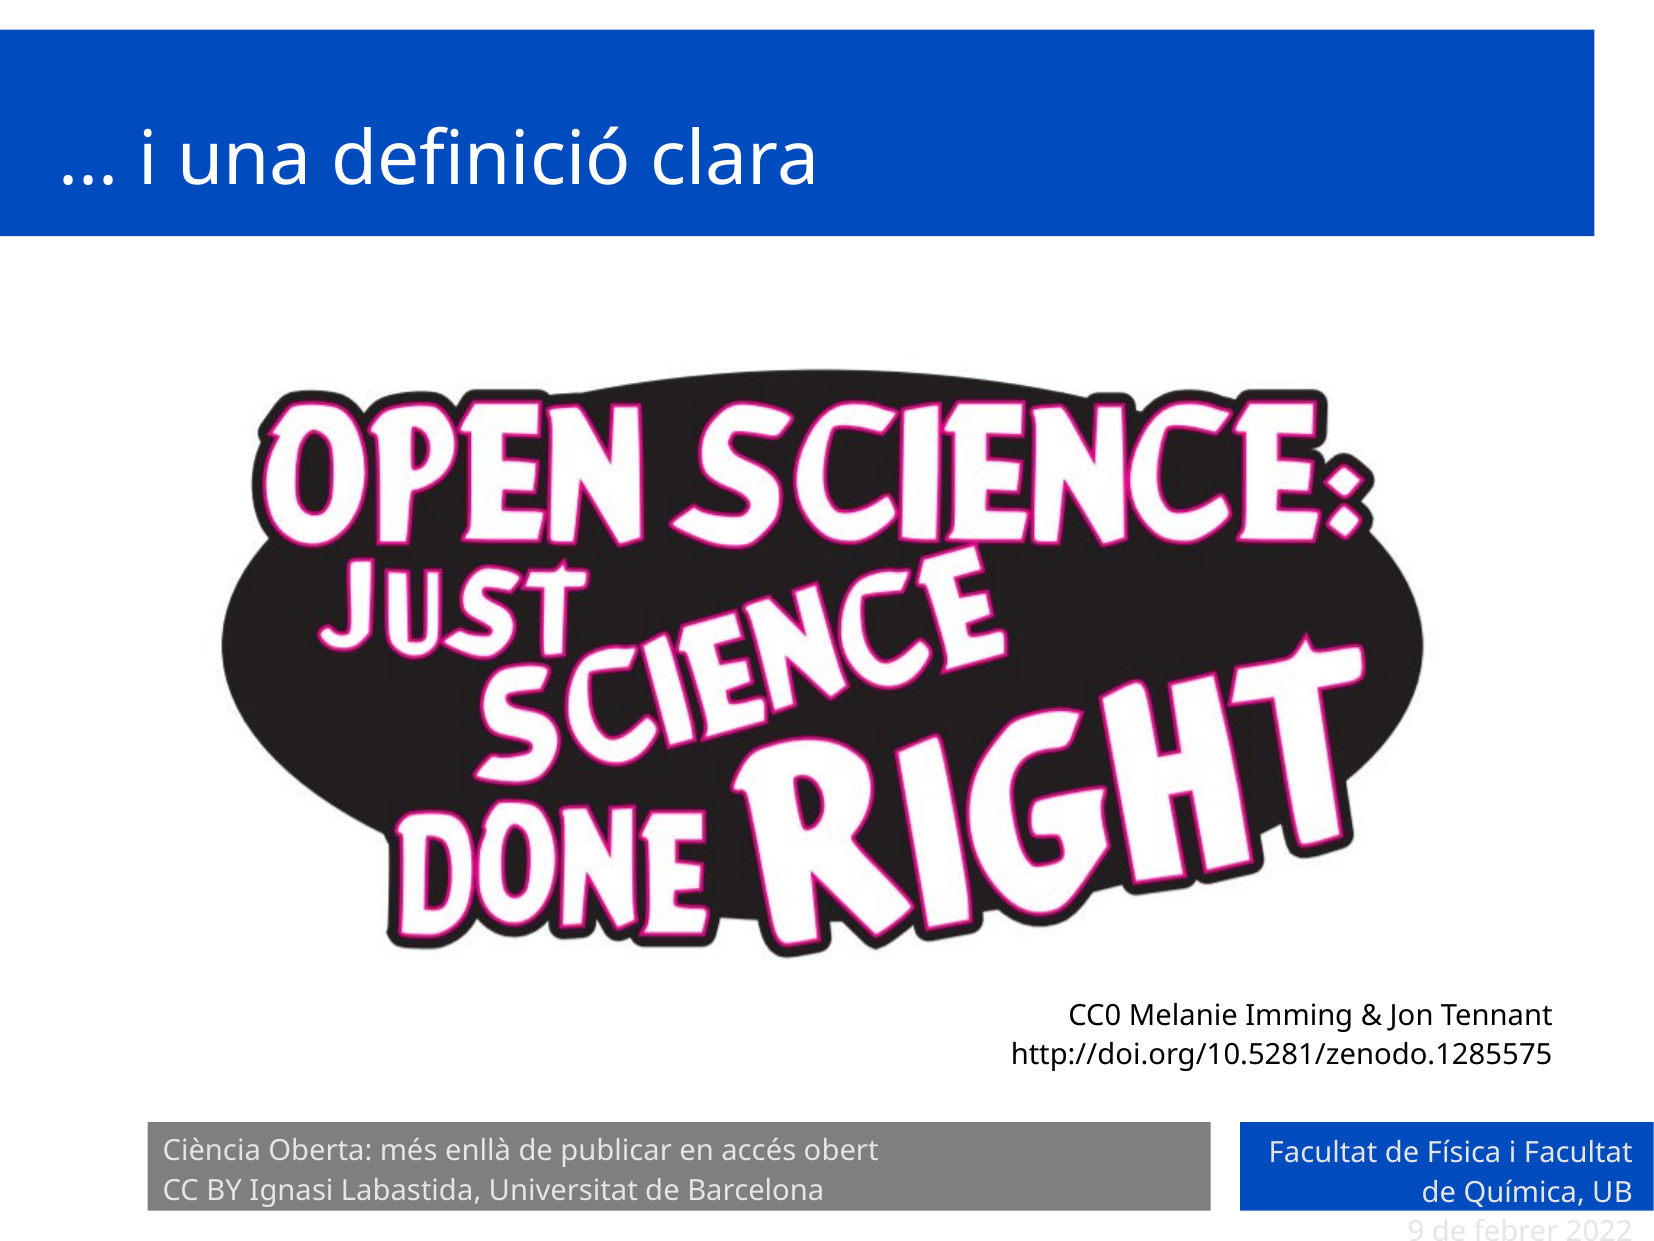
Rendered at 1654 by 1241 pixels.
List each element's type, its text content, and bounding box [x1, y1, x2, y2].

picture [158, 263, 1496, 986]
text_box CC0 Melanie Imming & Jon Tennant http://doi.org/10.5281/zenodo.1285575 [94, 986, 1568, 1081]
title ... i una definició clara [59, 59, 1595, 207]
